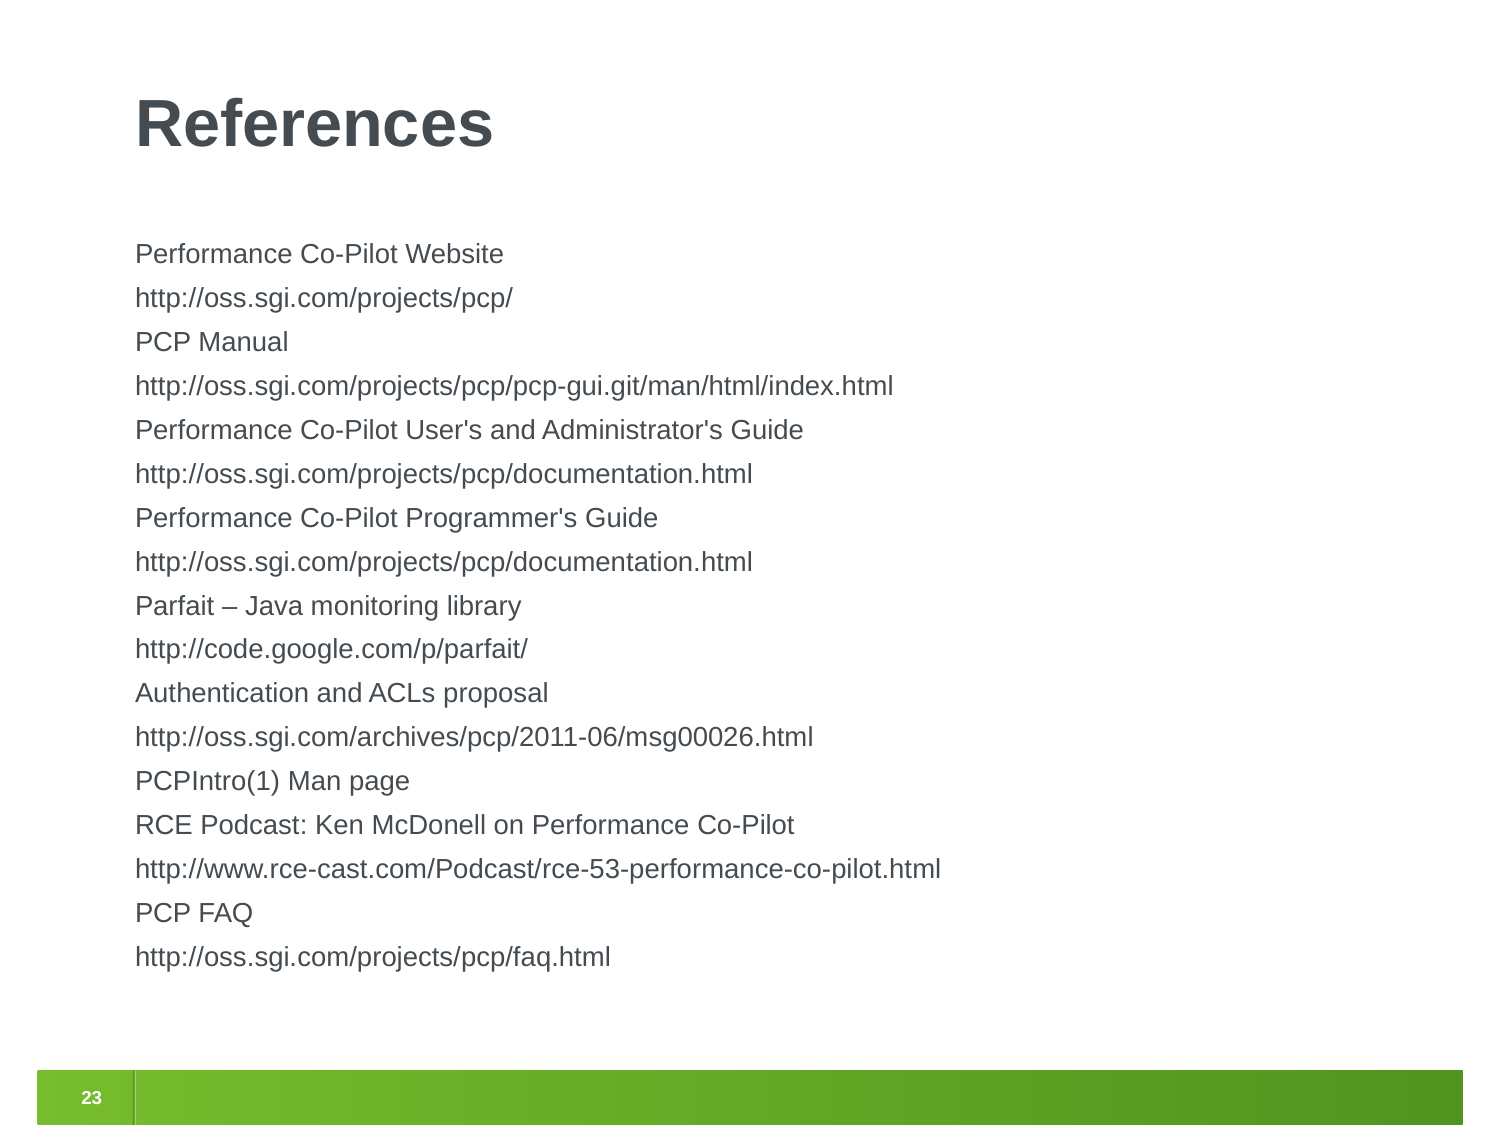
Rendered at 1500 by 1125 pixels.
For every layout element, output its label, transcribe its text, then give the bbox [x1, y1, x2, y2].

list Performance Co-Pilot Website http://oss.sgi.com/projects/pcp/ PCP Manual http://oss.sgi.com/projects/pcp/pcp-gui.git/man/html/index.html Performance Co-Pilot User's and Administrator's Guide http://oss.sgi.com/projects/pcp/documentation.html Performance Co-Pilot Programmer's Guide http://oss.sgi.com/projects/pcp/documentation.html Parfait – Java monitoring library http://code.google.com/p/parfait/ Authentication and ACLs proposal http://oss.sgi.com/archives/pcp/2011-06/msg00026.html PCPIntro(1) Man page RCE Podcast: Ken McDonell on Performance Co-Pilot http://www.rce-cast.com/Podcast/rce-53-performance-co-pilot.html PCP FAQ http://oss.sgi.com/projects/pcp/faq.html [135, 238, 1372, 982]
title References [135, 41, 1372, 204]
